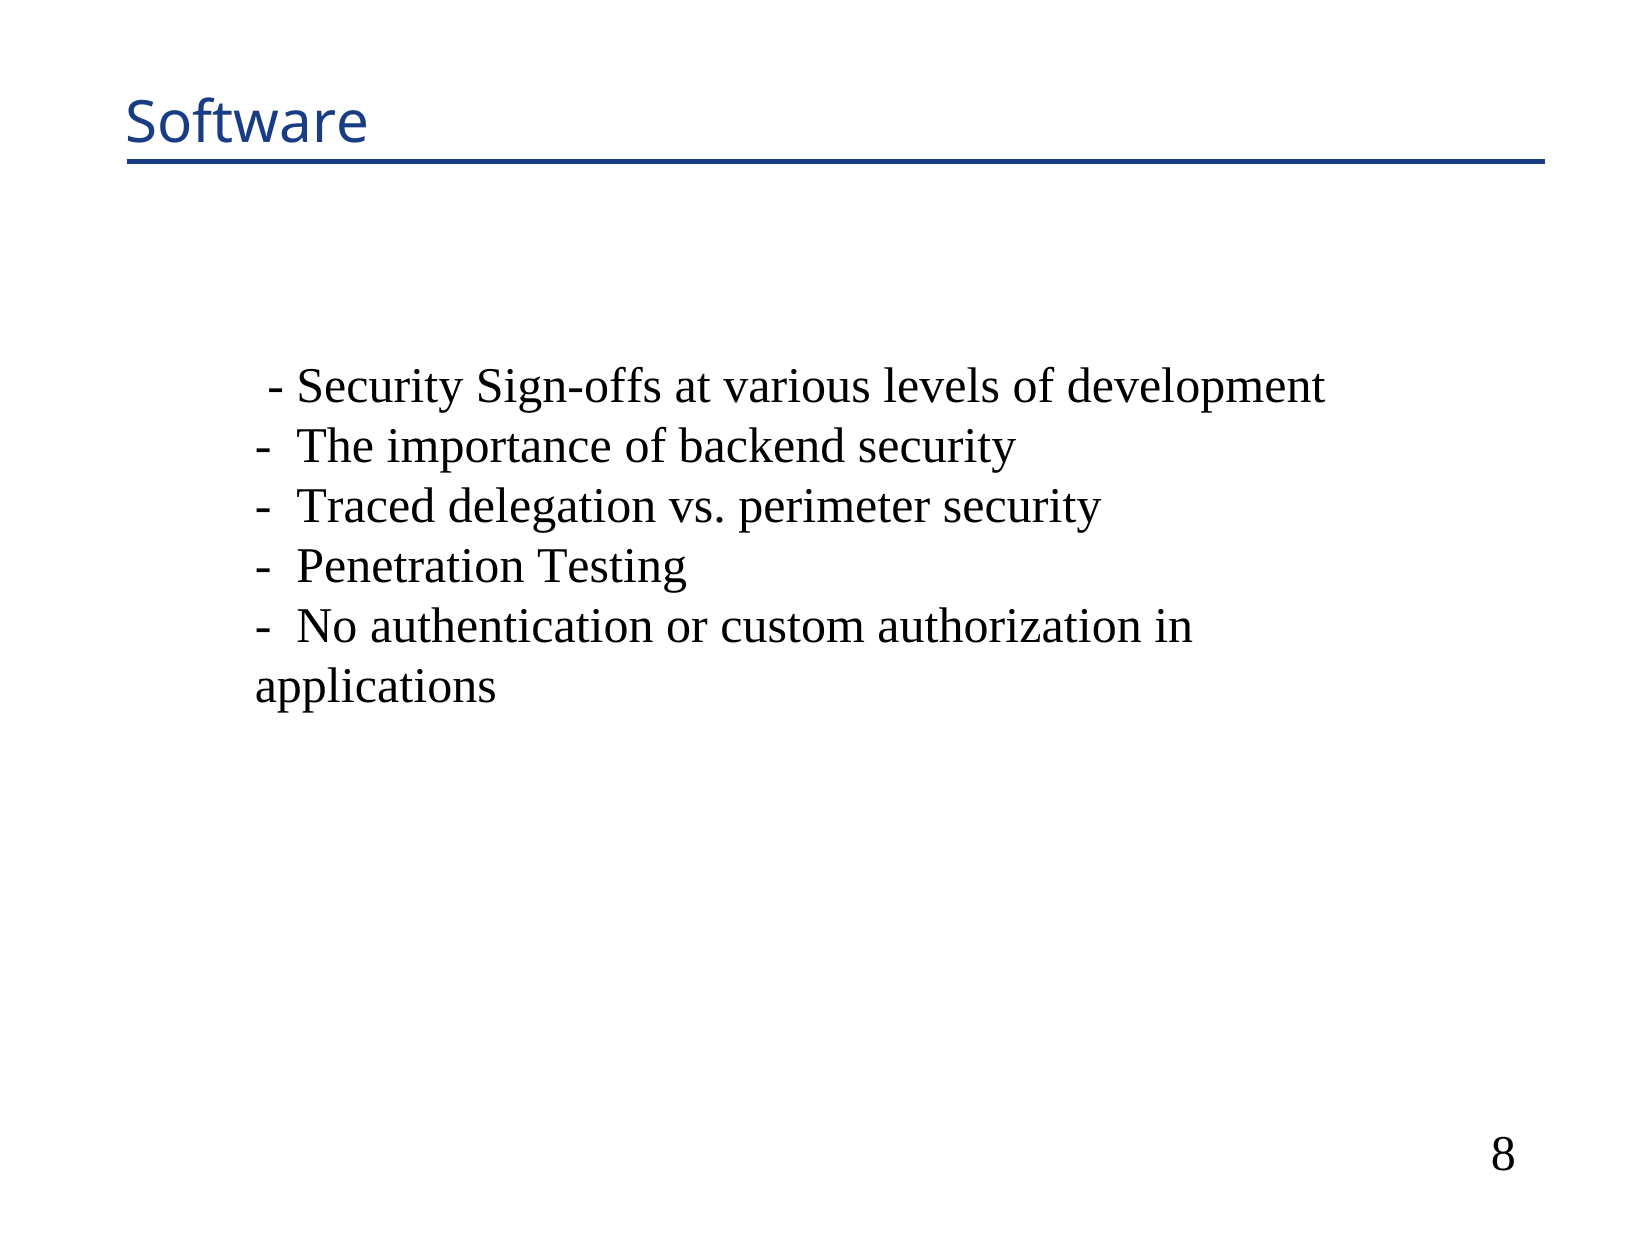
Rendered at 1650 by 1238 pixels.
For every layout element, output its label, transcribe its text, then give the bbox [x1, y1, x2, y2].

title Software [125, 0, 1546, 155]
text_box - Security Sign-offs at various levels of development - The importance of backend security - Traced delegation vs. perimeter security - Penetration Testing - No authentication or custom authorization in applications [240, 345, 1426, 780]
